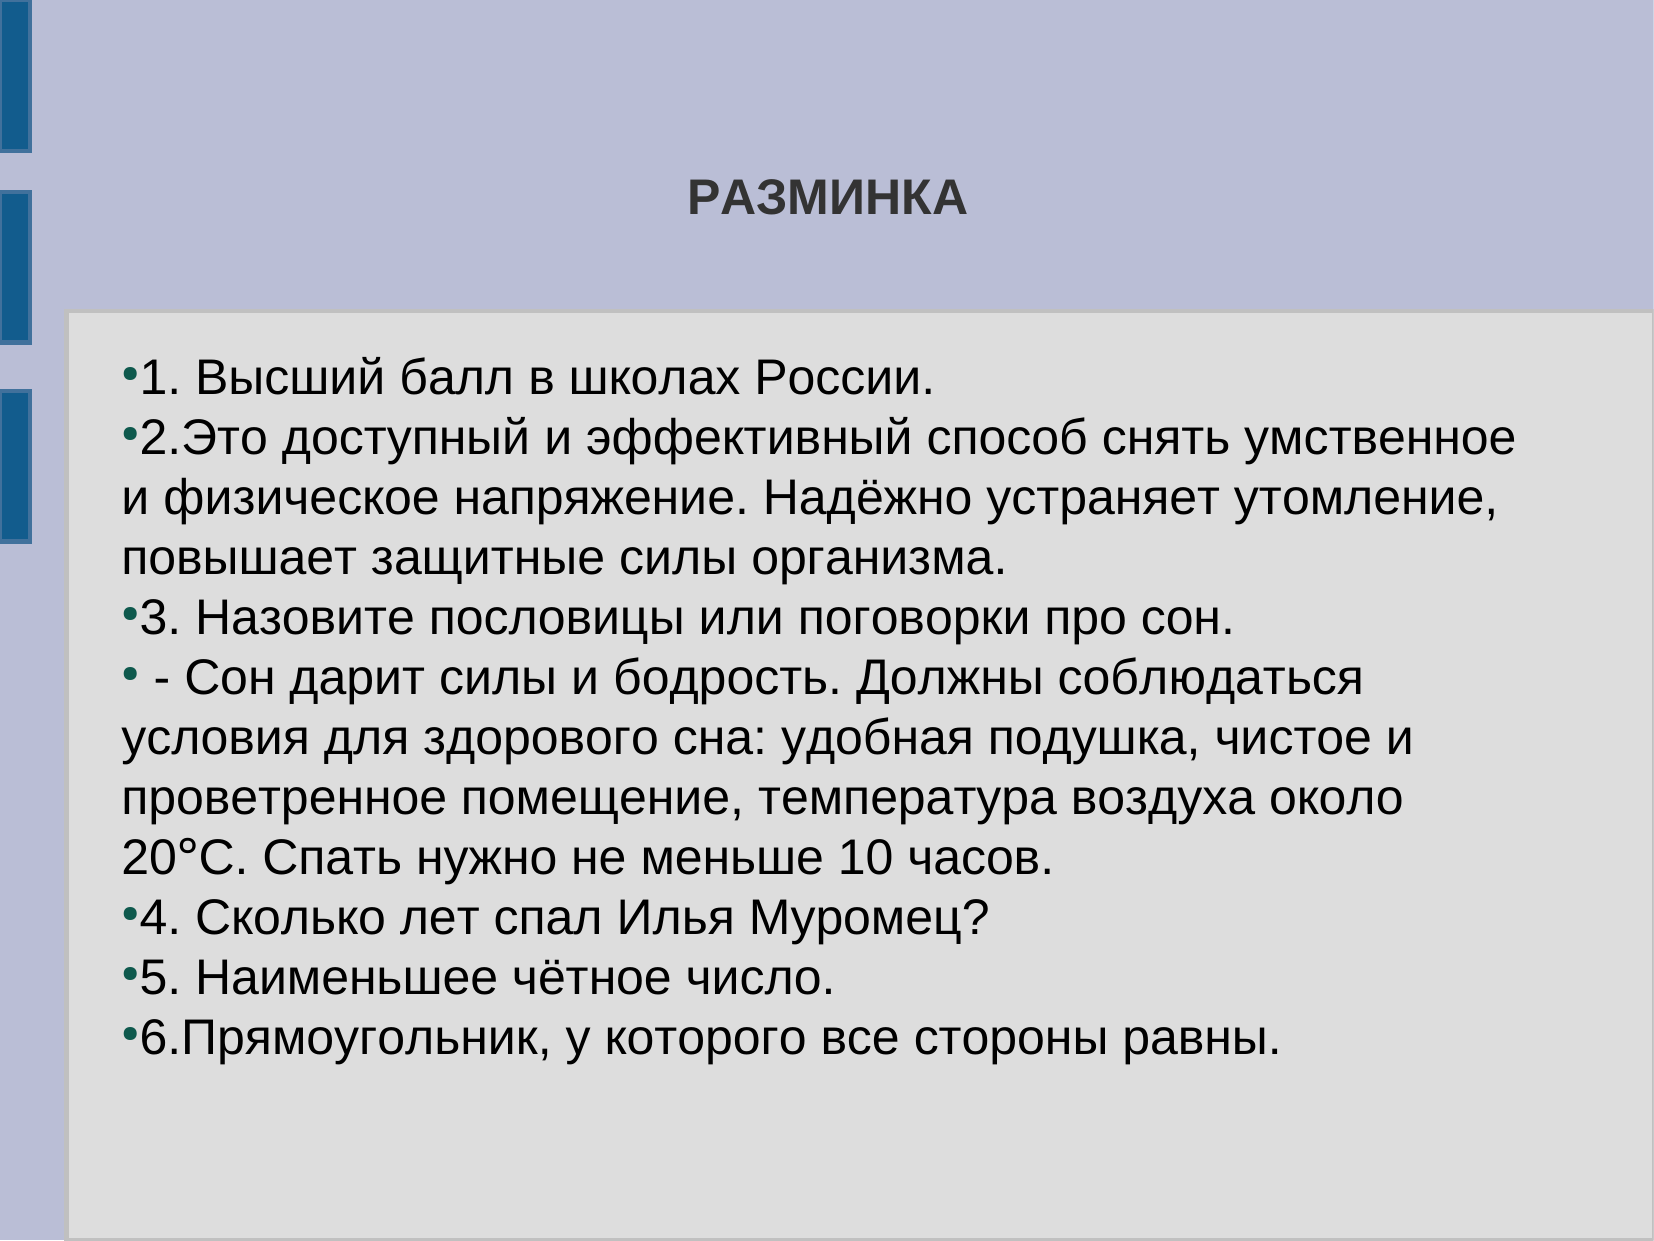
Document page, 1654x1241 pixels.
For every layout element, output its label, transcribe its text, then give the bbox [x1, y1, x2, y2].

title РАЗМИНКА [121, 91, 1534, 299]
list 1. Высший балл в школах России. 2.Это доступный и эффективный способ снять умственное и физическое напряжение. Надёжно устраняет утомление, повышает защитные силы организма. 3. Назовите пословицы или поговорки про сон. - Сон дарит силы и бодрость. Должны соблюдаться условия для здорового сна: удобная подушка, чистое и проветренное помещение, температура воздуха около 20°С. Спать нужно не меньше 10 часов. 4. Сколько лет спал Илья Муромец? 5. Наименьшее чётное число. 6.Прямоугольник, у которого все стороны равны. [121, 344, 1534, 1127]
